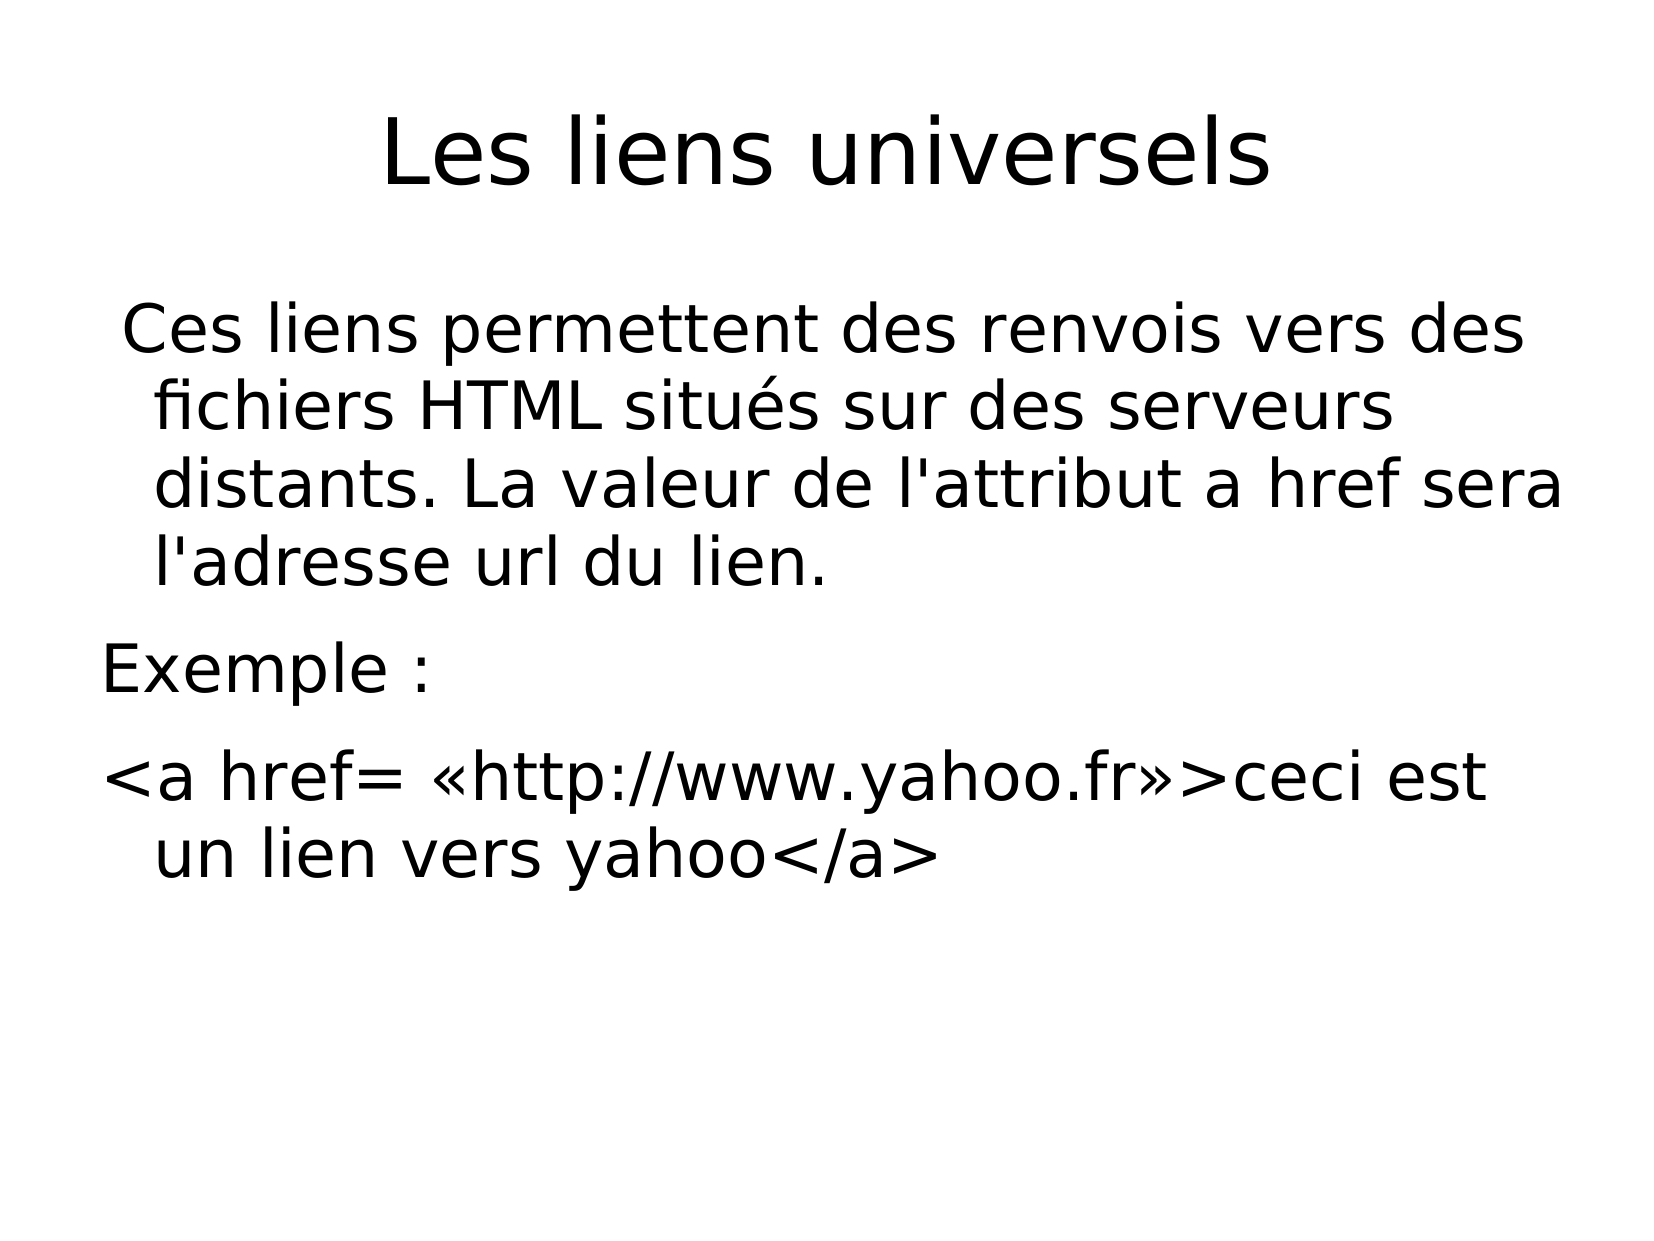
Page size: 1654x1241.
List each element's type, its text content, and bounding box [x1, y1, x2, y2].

list Ces liens permettent des renvois vers des fichiers HTML situés sur des serveurs distants. La valeur de l'attribut a href sera l'adresse url du lien. Exemple : <a href= «http://www.yahoo.fr»>ceci est un lien vers yahoo</a> [82, 290, 1571, 1109]
title Les liens universels [82, 49, 1571, 257]
